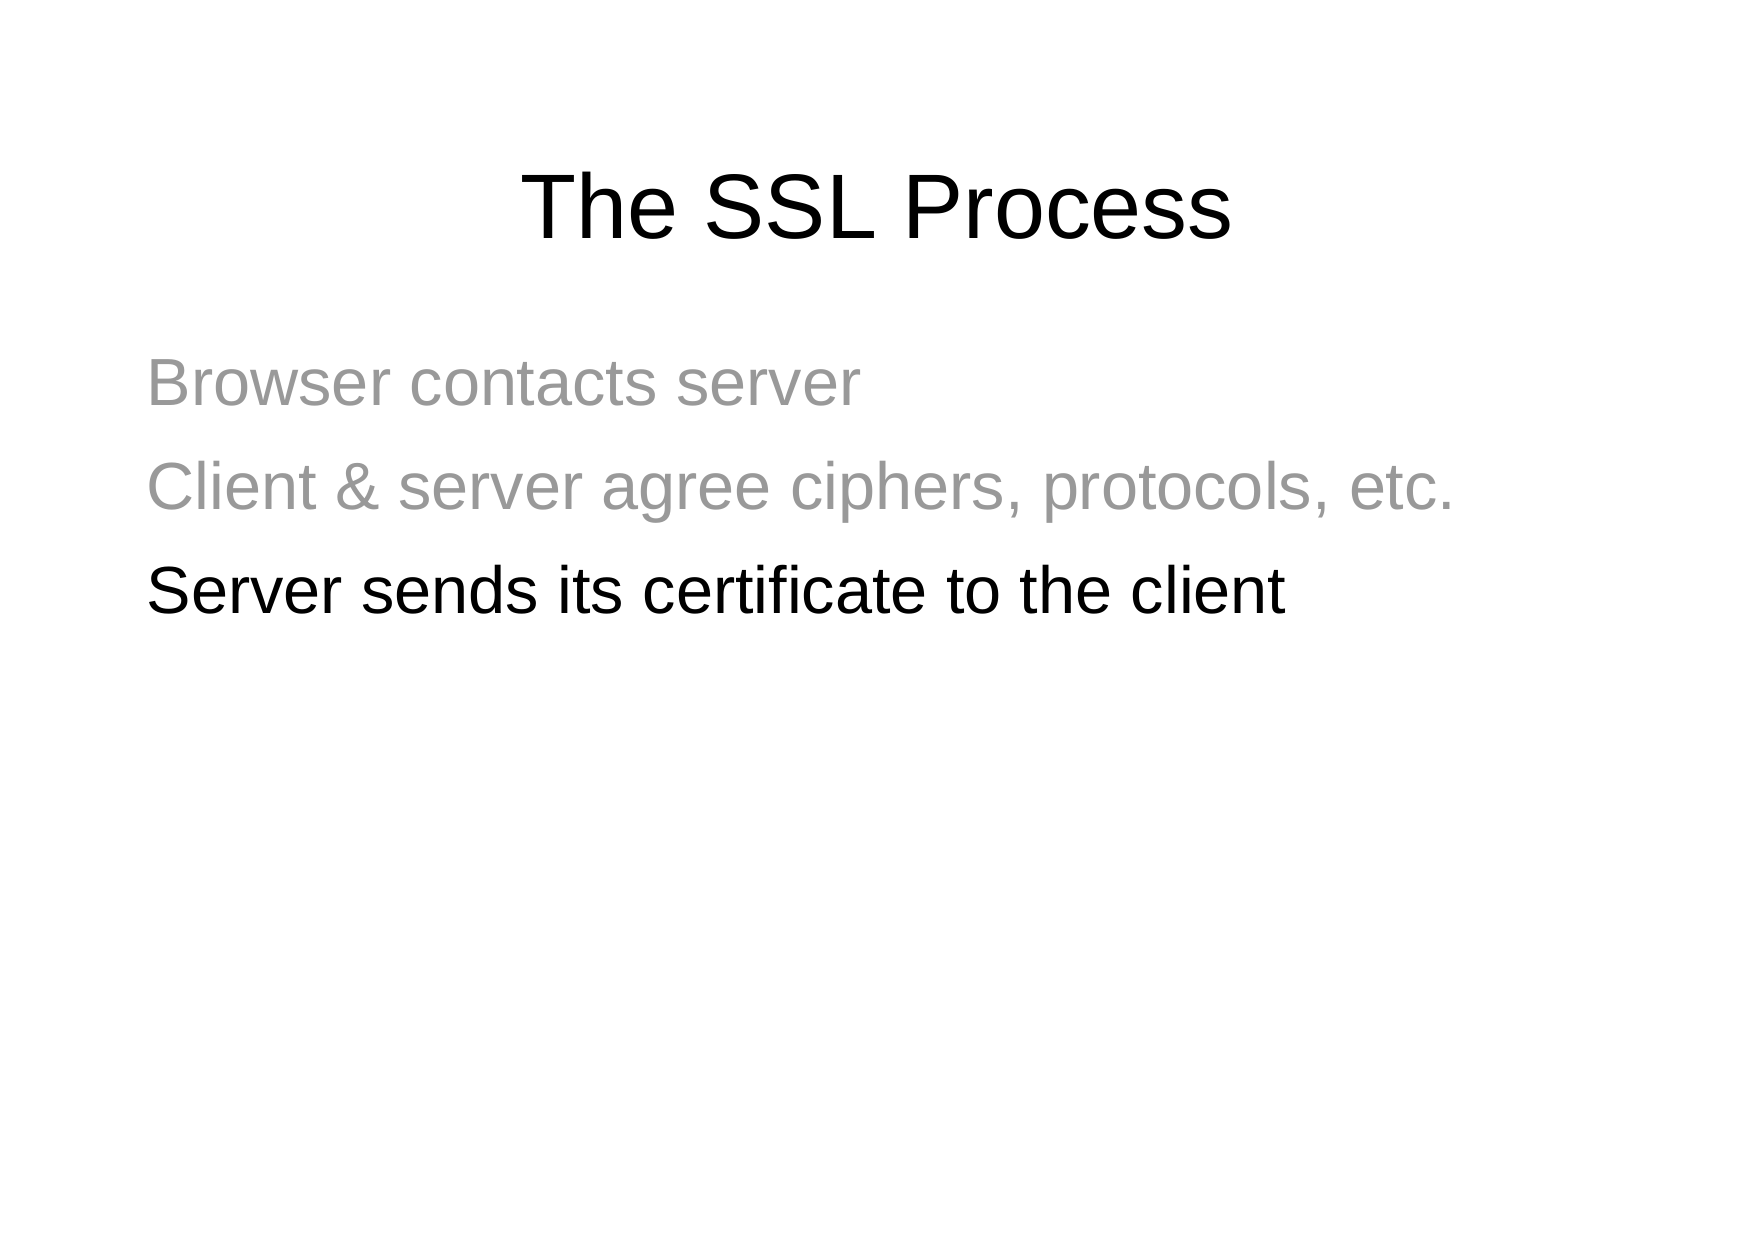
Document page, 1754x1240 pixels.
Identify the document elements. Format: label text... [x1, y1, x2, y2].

list Browser contacts server Client & server agree ciphers, protocols, etc. Server sends its certificate to the client [128, 344, 1627, 1126]
title The SSL Process [128, 102, 1627, 310]
